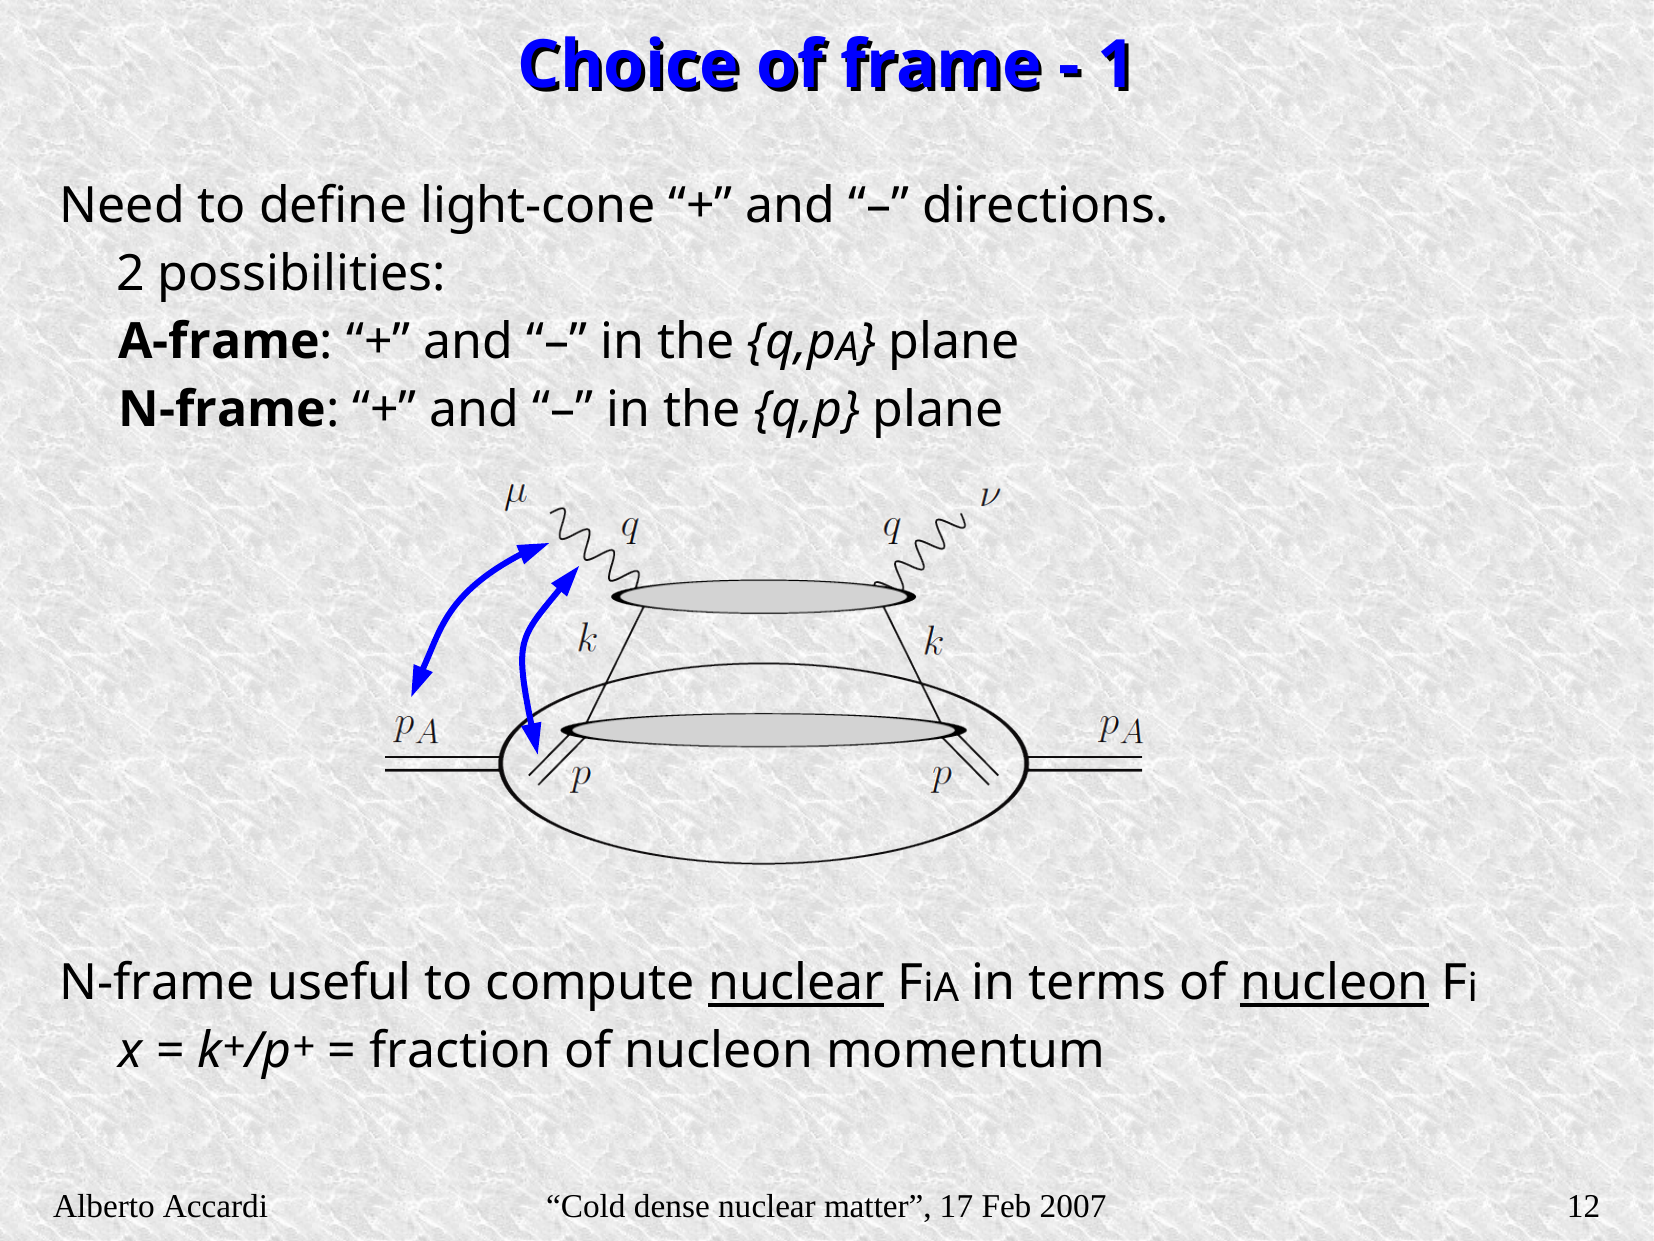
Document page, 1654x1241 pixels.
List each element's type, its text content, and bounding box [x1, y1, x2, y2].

text_box Choice of frame - 1 [29, 5, 1625, 133]
text_box N-frame useful to compute nuclear FiA in terms of nucleon Fi x = k+/p+ = fraction of nucleon momentum [44, 938, 1634, 1083]
text_box Need to define light-cone “+” and “–” directions. 2 possibilities: A-frame: “+” and “–” in the {q,pA} plane N-frame: “+” and “–” in the {q,p} plane [44, 161, 1634, 487]
picture [0, 0, 1654, 1241]
